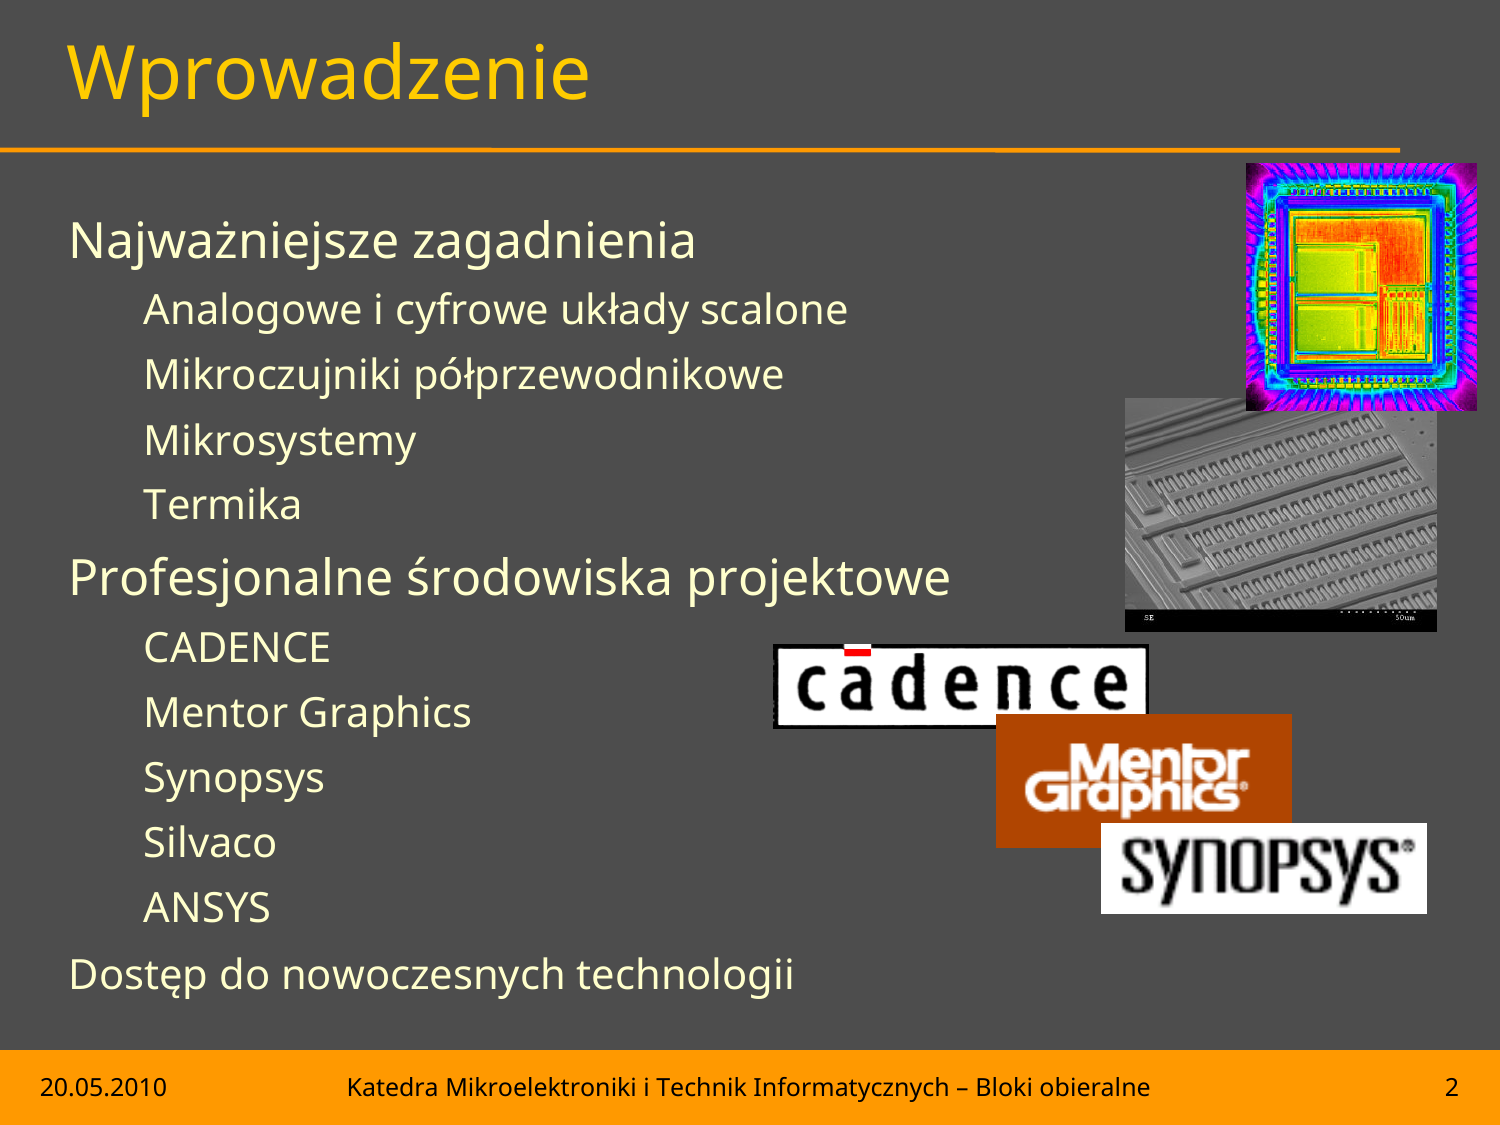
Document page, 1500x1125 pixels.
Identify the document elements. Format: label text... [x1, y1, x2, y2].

text_box Wprowadzenie [52, 12, 1469, 127]
picture [1246, 163, 1477, 633]
text_box Najważniejsze zagadnienia Analogowe i cyfrowe układy scalone Mikroczujniki półprzewodnikowe Mikrosystemy Termika Profesjonalne środowiska projektowe CADENCE Mentor Graphics Synopsys Silvaco ANSYS Dostęp do nowoczesnych technologii [53, 199, 1401, 1025]
picture [773, 644, 1427, 915]
